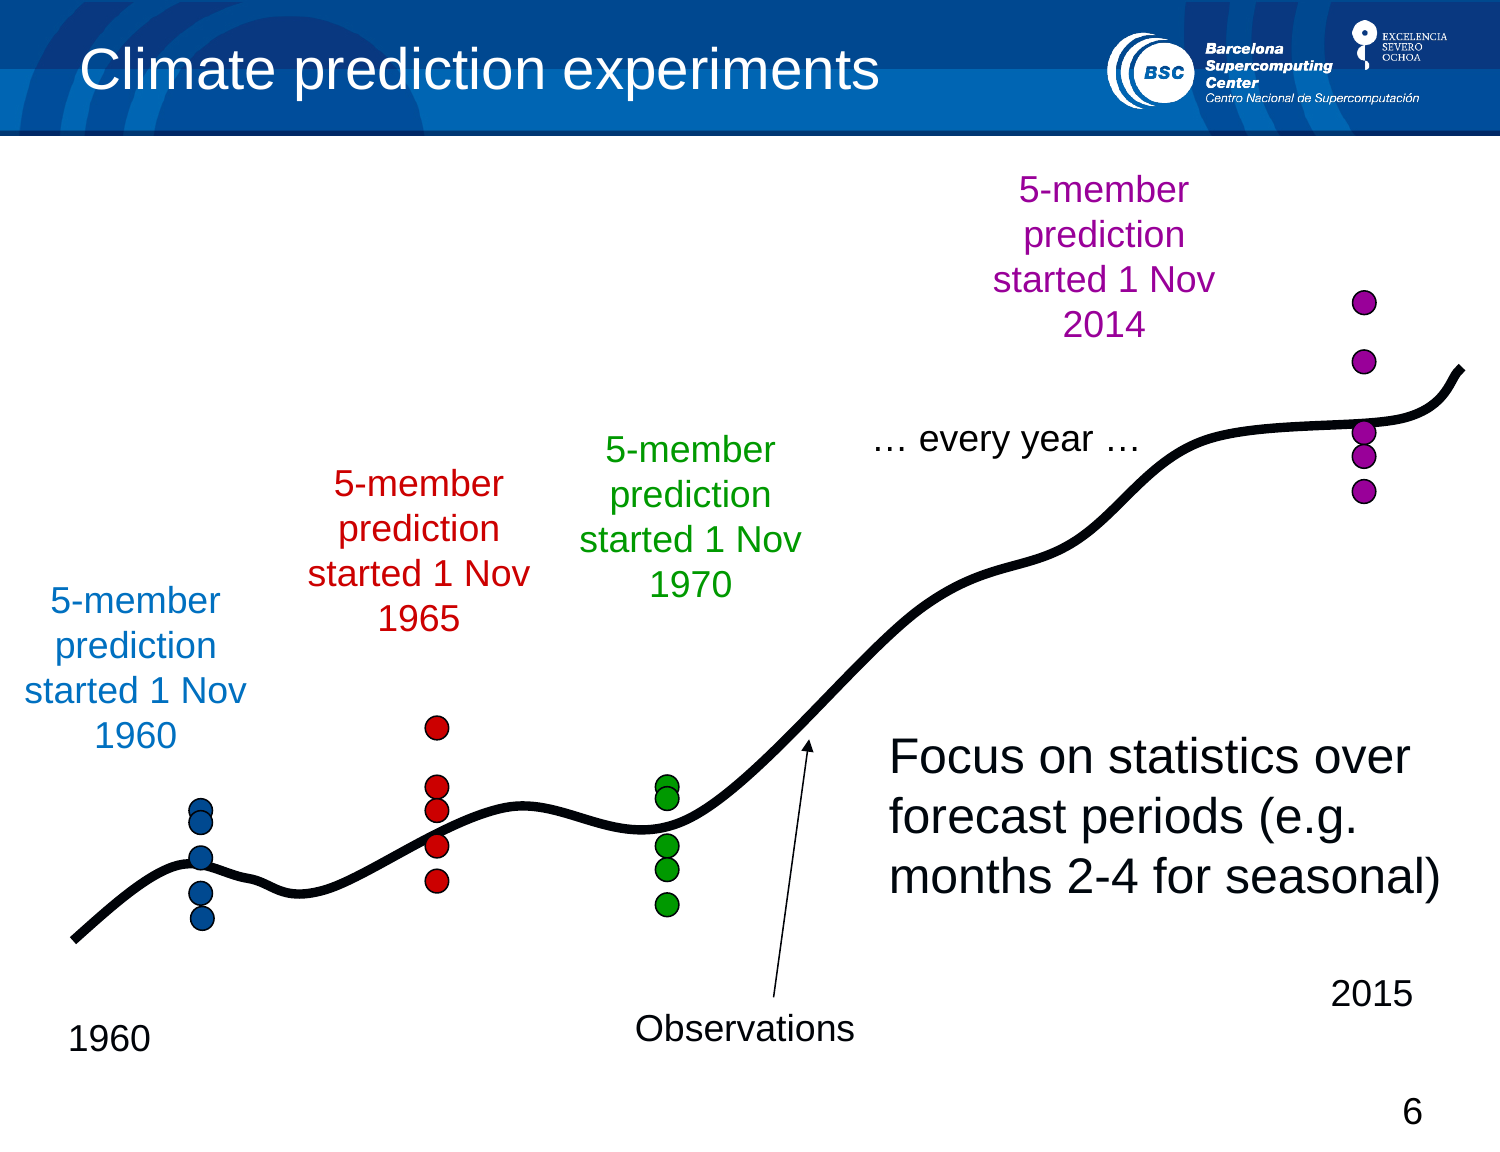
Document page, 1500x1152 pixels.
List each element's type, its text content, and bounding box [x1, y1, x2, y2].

text_box [1352, 479, 1376, 504]
text_box [425, 716, 449, 740]
text_box [1352, 349, 1376, 374]
text_box [425, 834, 449, 858]
text_box 5-member prediction started 1 Nov 1970 [537, 417, 845, 614]
text_box 5-member prediction started 1 Nov 1960 [0, 568, 290, 765]
picture [0, 0, 1500, 136]
text_box [1352, 290, 1377, 315]
text_box [655, 834, 679, 882]
text_box [655, 892, 679, 917]
text_box [655, 774, 679, 811]
text_box 1960 [17, 961, 172, 1067]
text_box [425, 775, 449, 823]
text_box 5-member prediction started 1 Nov 2014 [950, 157, 1258, 353]
text_box Observations [620, 996, 940, 1058]
text_box … every year … [820, 405, 1247, 467]
text_box 5-member prediction started 1 Nov 1965 [265, 451, 573, 647]
text_box [188, 798, 213, 835]
text_box [188, 846, 213, 870]
text_box 2015 [1305, 961, 1459, 1022]
text_box [425, 869, 449, 893]
text_box [1352, 420, 1376, 469]
text_box [188, 881, 215, 931]
text_box Focus on statistics over forecast periods (e.g. months 2-4 for seasonal) [873, 716, 1459, 912]
title Climate prediction experiments [65, 23, 1081, 139]
